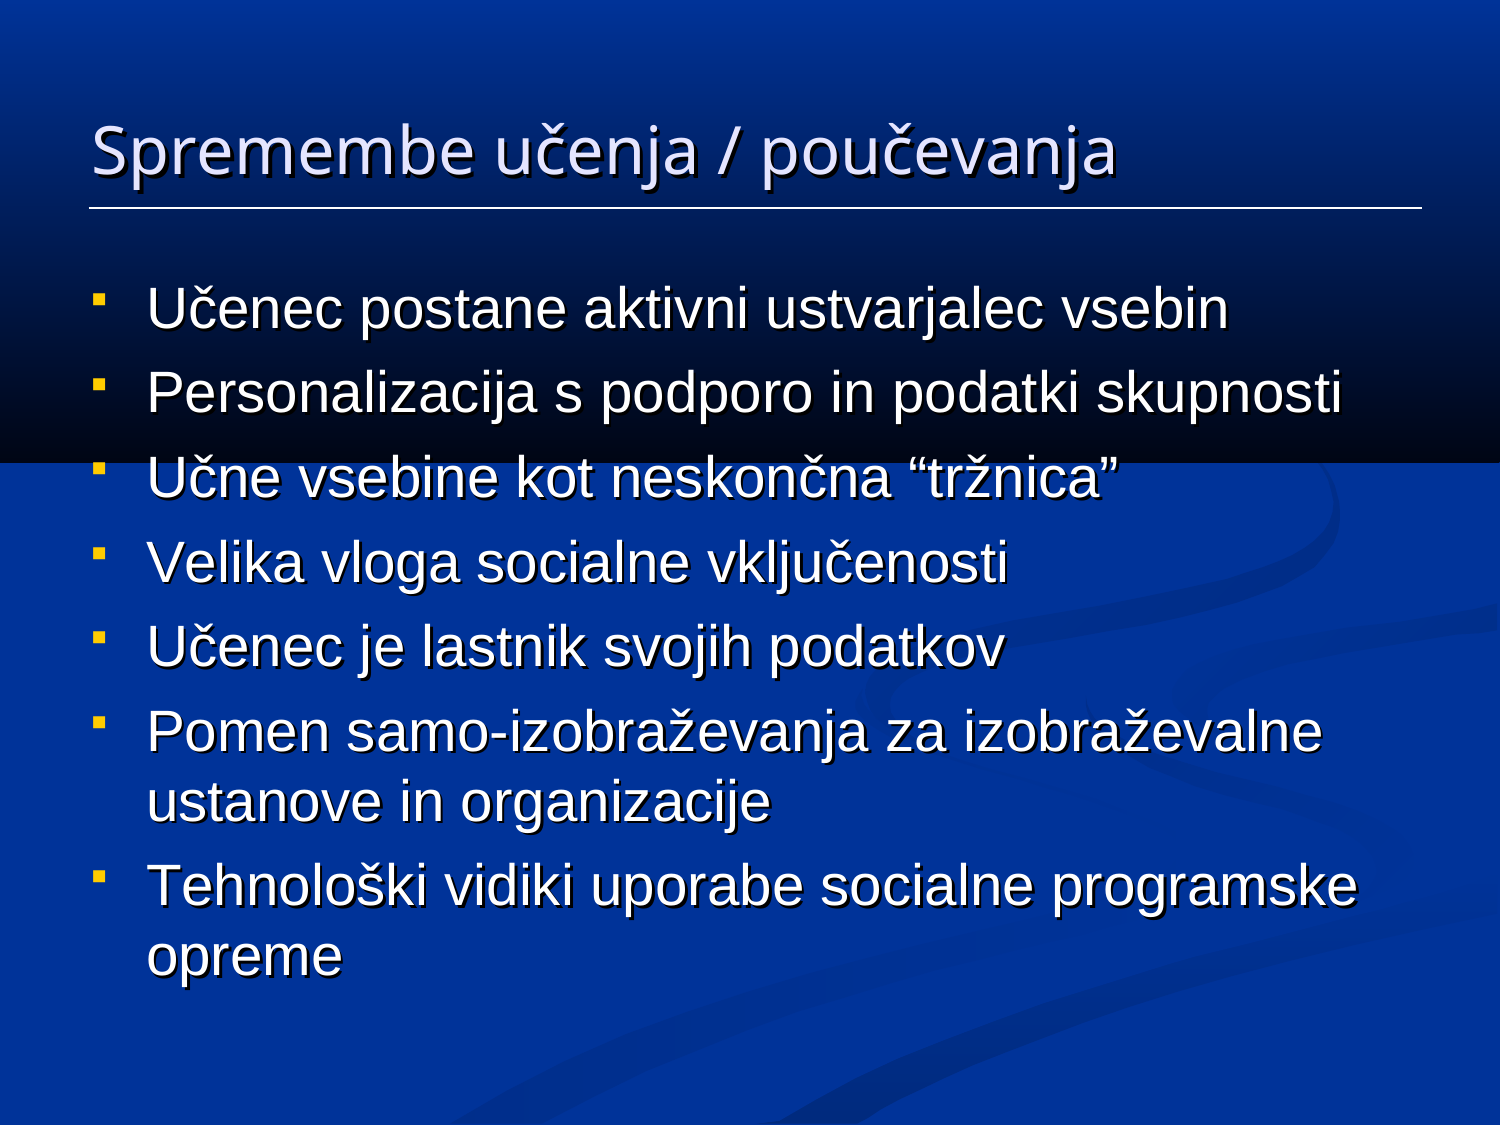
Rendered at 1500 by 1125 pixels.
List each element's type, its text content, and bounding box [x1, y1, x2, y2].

text_box Učenec postane aktivni ustvarjalec vsebin Personalizacija s podporo in podatki skupnosti Učne vsebine kot neskončna “tržnica” Velika vloga socialne vključenosti Učenec je lastnik svojih podatkov Pomen samo-izobraževanja za izobraževalne ustanove in organizacije Tehnološki vidiki uporabe socialne programske opreme [75, 262, 1426, 1020]
text_box Spremembe učenja / poučevanja [76, 54, 1412, 242]
